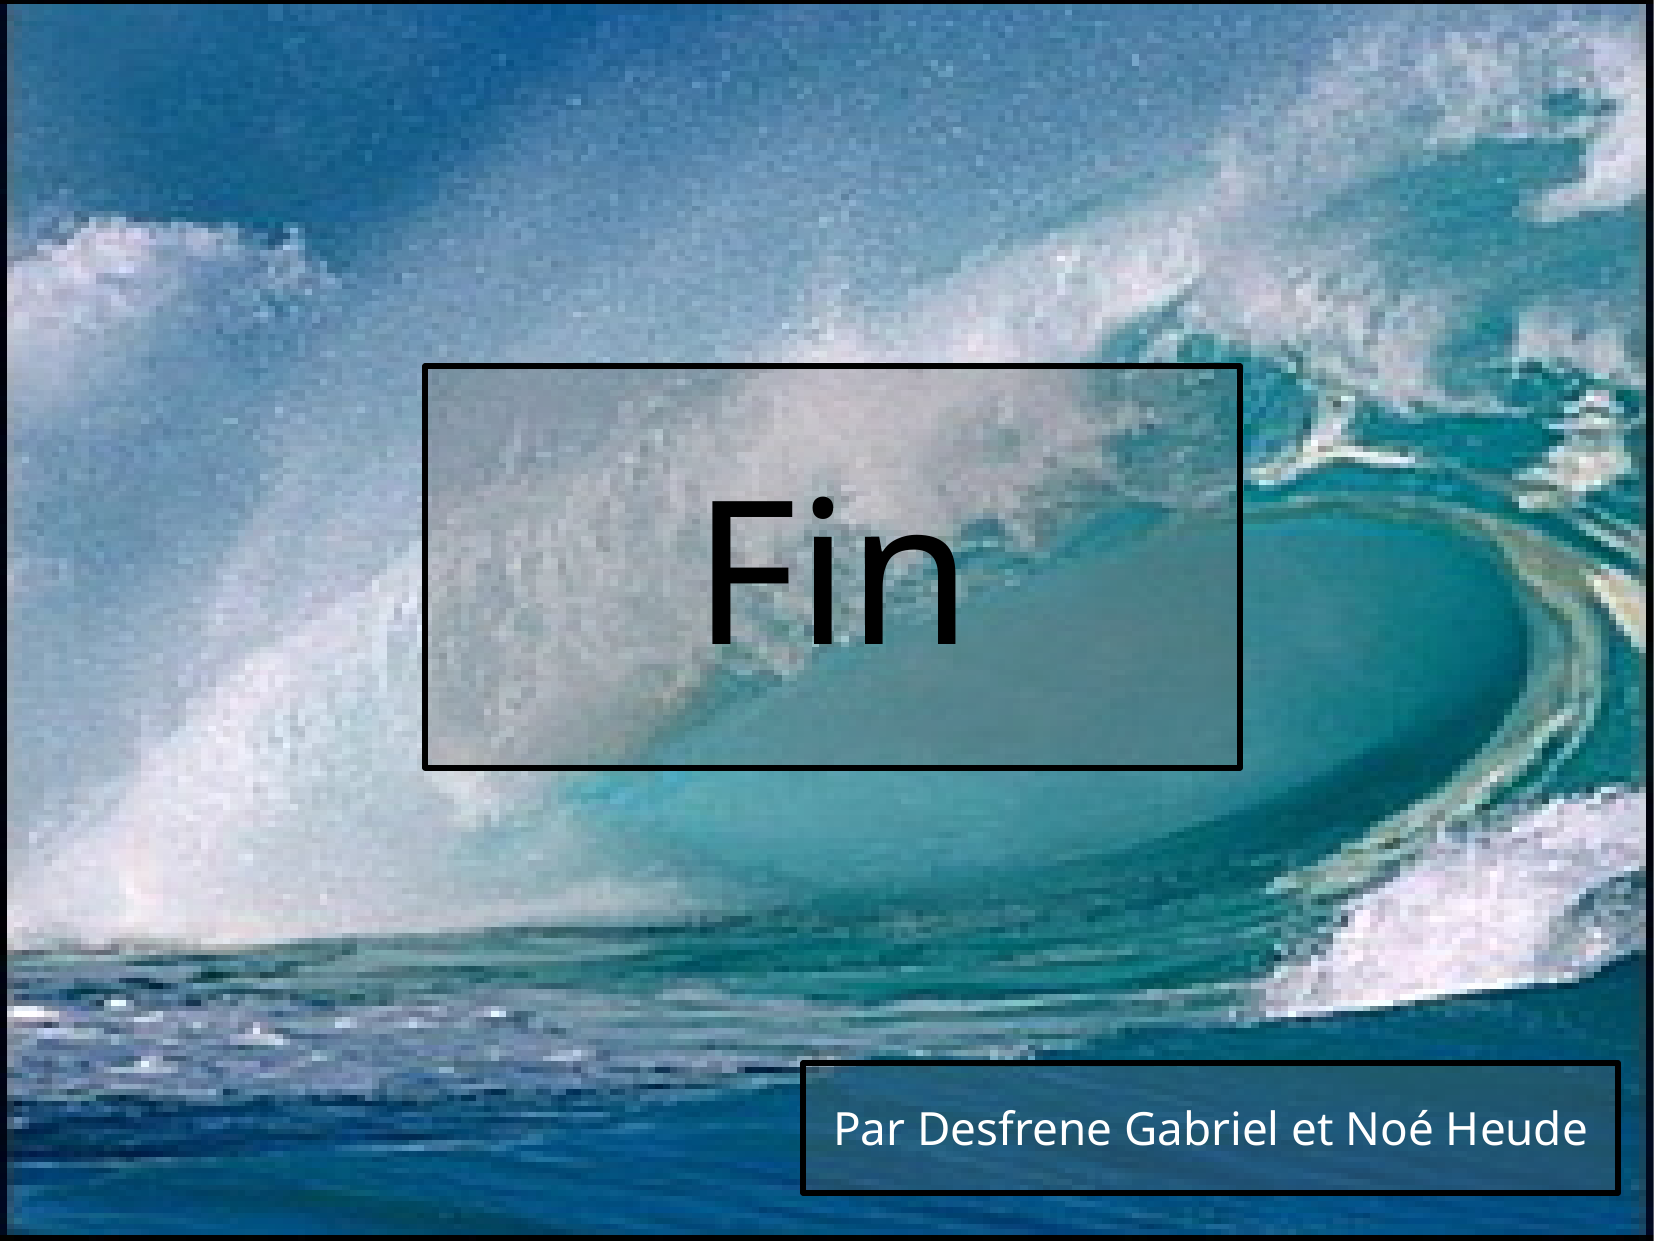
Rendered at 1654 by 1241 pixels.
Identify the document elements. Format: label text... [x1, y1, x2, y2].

picture [0, 0, 1654, 1241]
text_box Par Desfrene Gabriel et Noé Heude [803, 1062, 1619, 1193]
text_box Fin [425, 366, 1241, 768]
